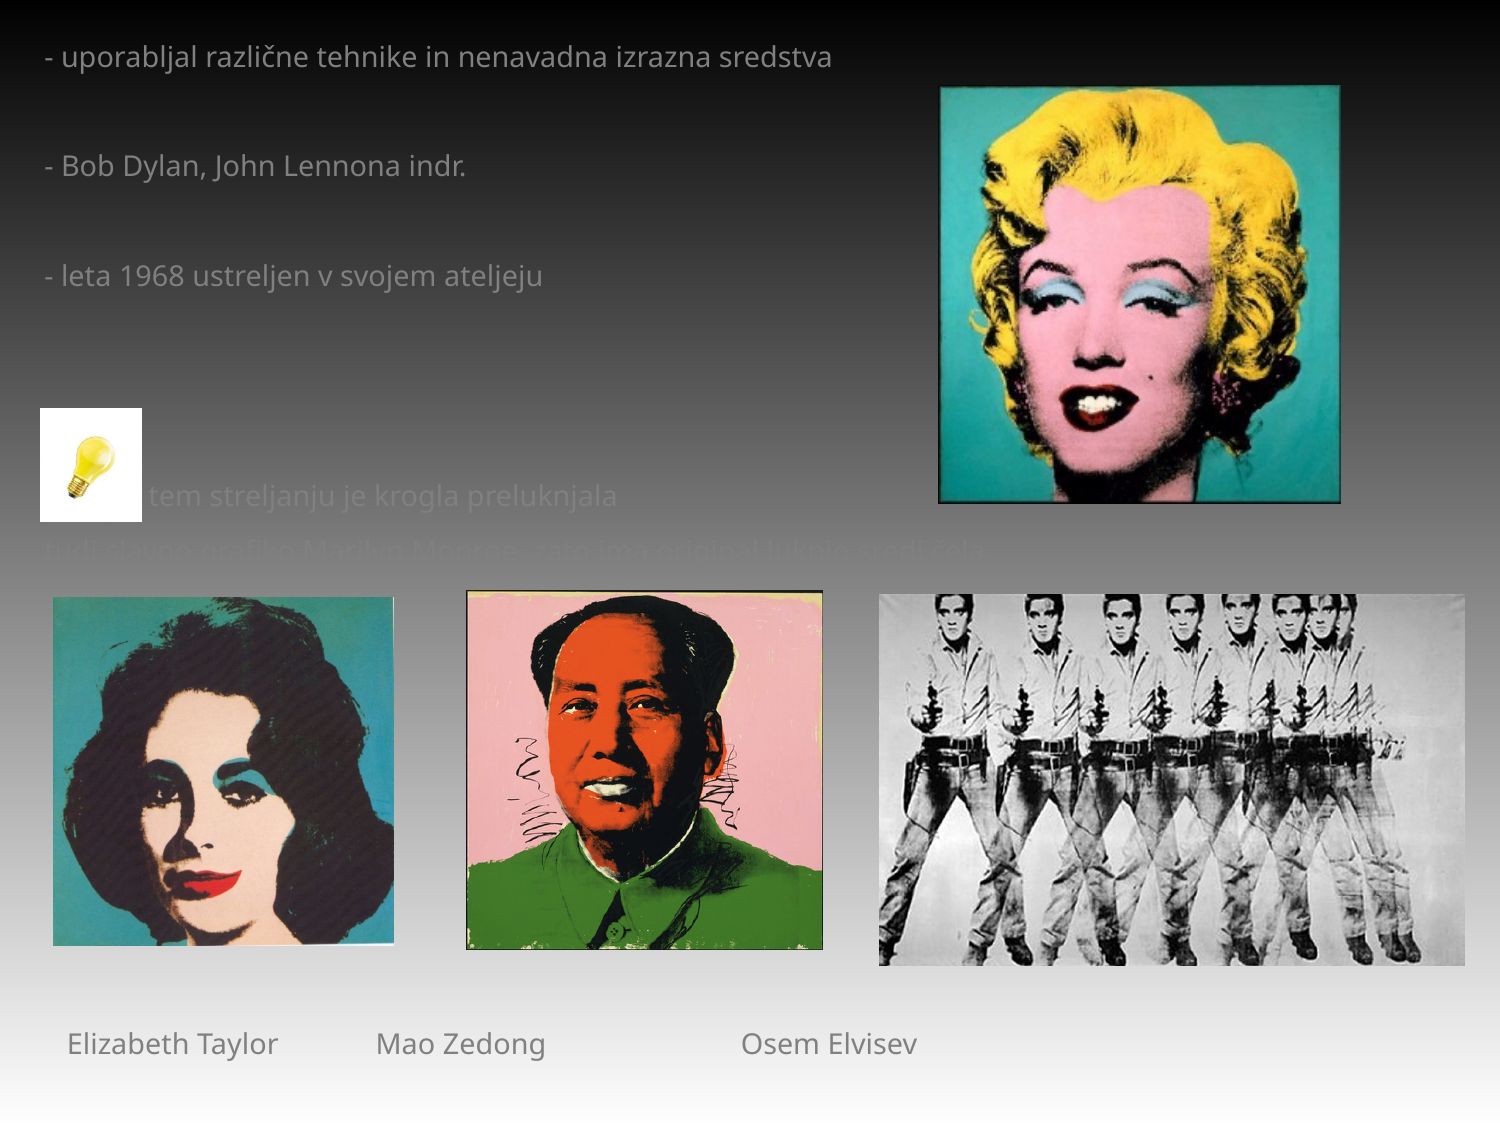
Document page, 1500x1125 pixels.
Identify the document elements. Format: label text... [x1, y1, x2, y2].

list - uporabljal različne tehnike in nenavadna izrazna sredstva - Bob Dylan, John Lennona indr. - leta 1968 ustreljen v svojem ateljeju Pri tem streljanju je krogla preluknjala tudi slavno grafiko Marilyn Monroe, zato ima original luknjo sredi čela. Elizabeth Taylor Mao Zedong Osem Elvisev [29, 30, 1471, 1071]
picture [466, 590, 823, 950]
picture [938, 85, 1341, 504]
picture [40, 408, 142, 522]
picture [879, 594, 1465, 966]
picture [53, 597, 394, 946]
